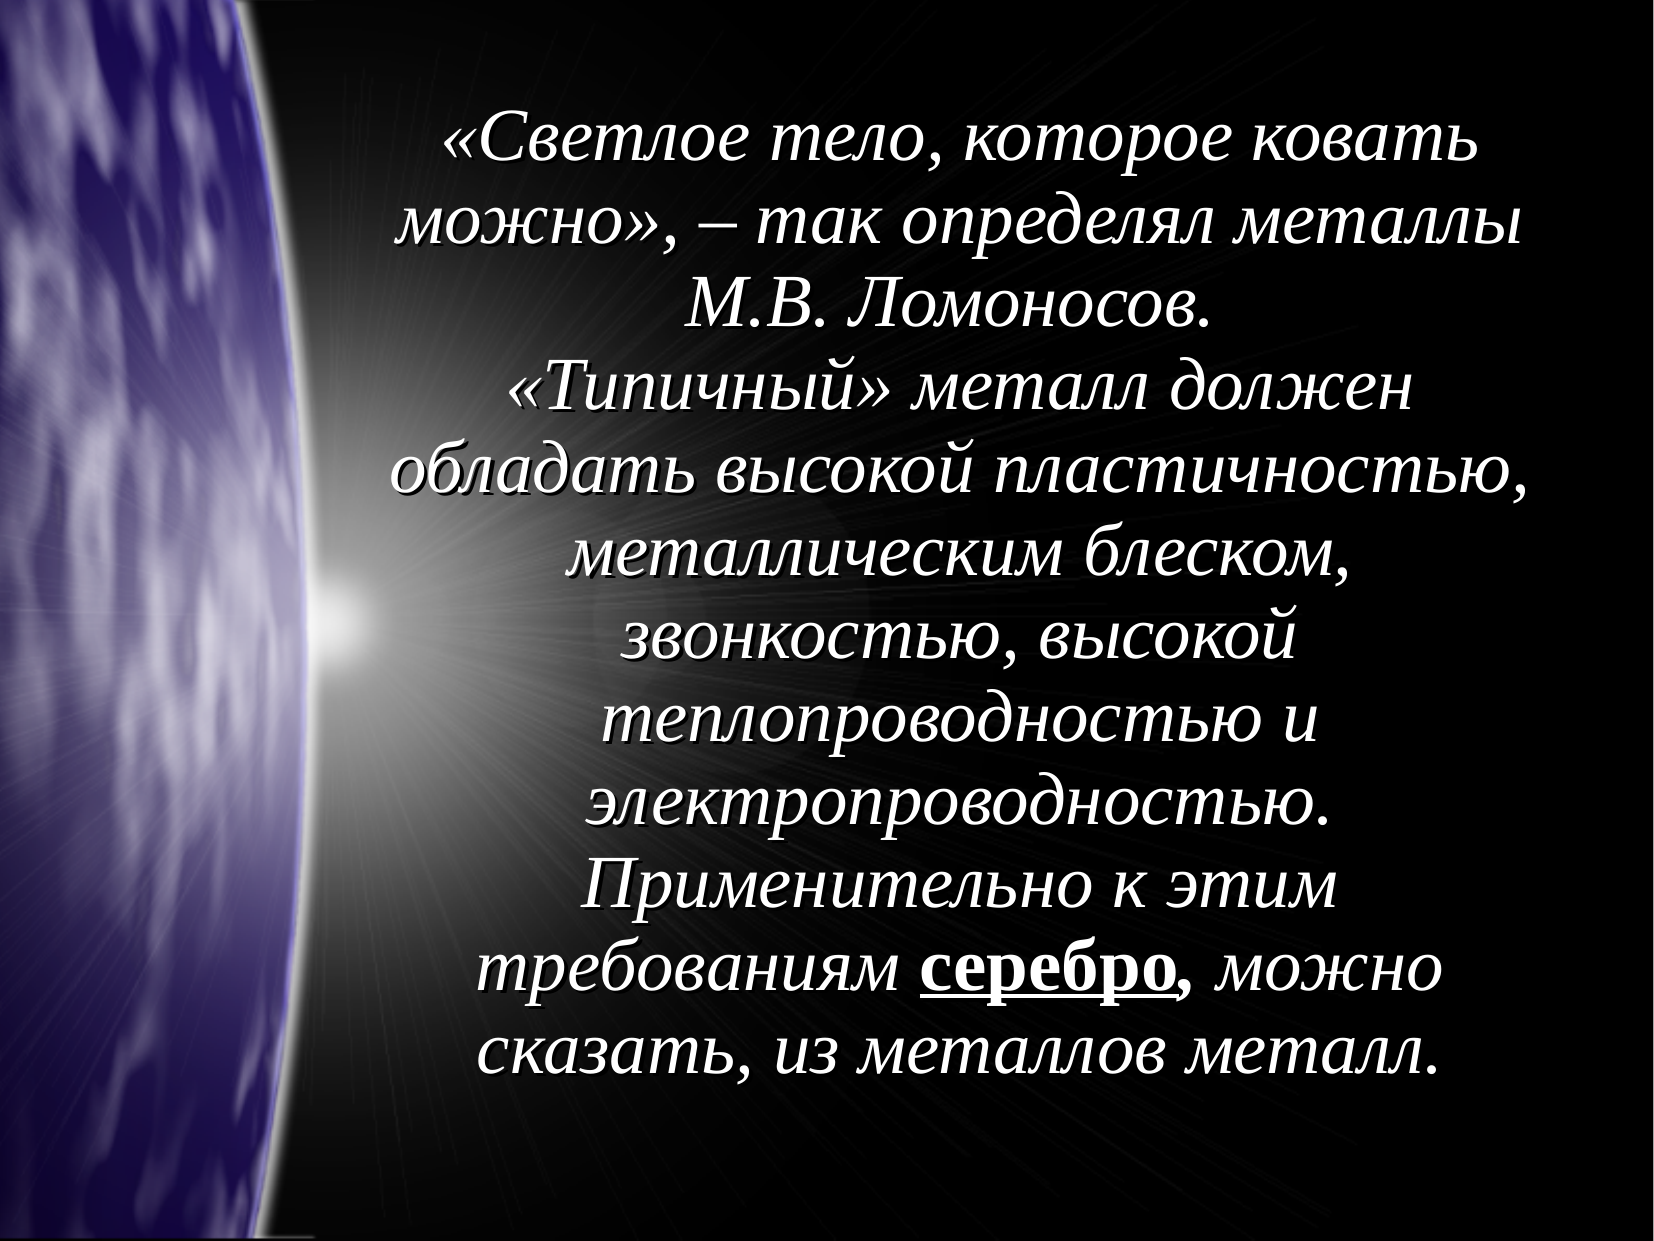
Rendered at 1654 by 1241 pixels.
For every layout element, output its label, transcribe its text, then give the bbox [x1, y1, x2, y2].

picture [0, 0, 1654, 1241]
title «Светлое тело, которое ковать можно», – так определял металлы М.В. Ломоносов. «Типичный» металл должен обладать высокой пластичностью, металлическим блеском, звонкостью, высокой теплопроводностью и электропроводностью. Применительно к этим требованиям серебро, можно сказать, из металлов металл. [384, 93, 1536, 1118]
